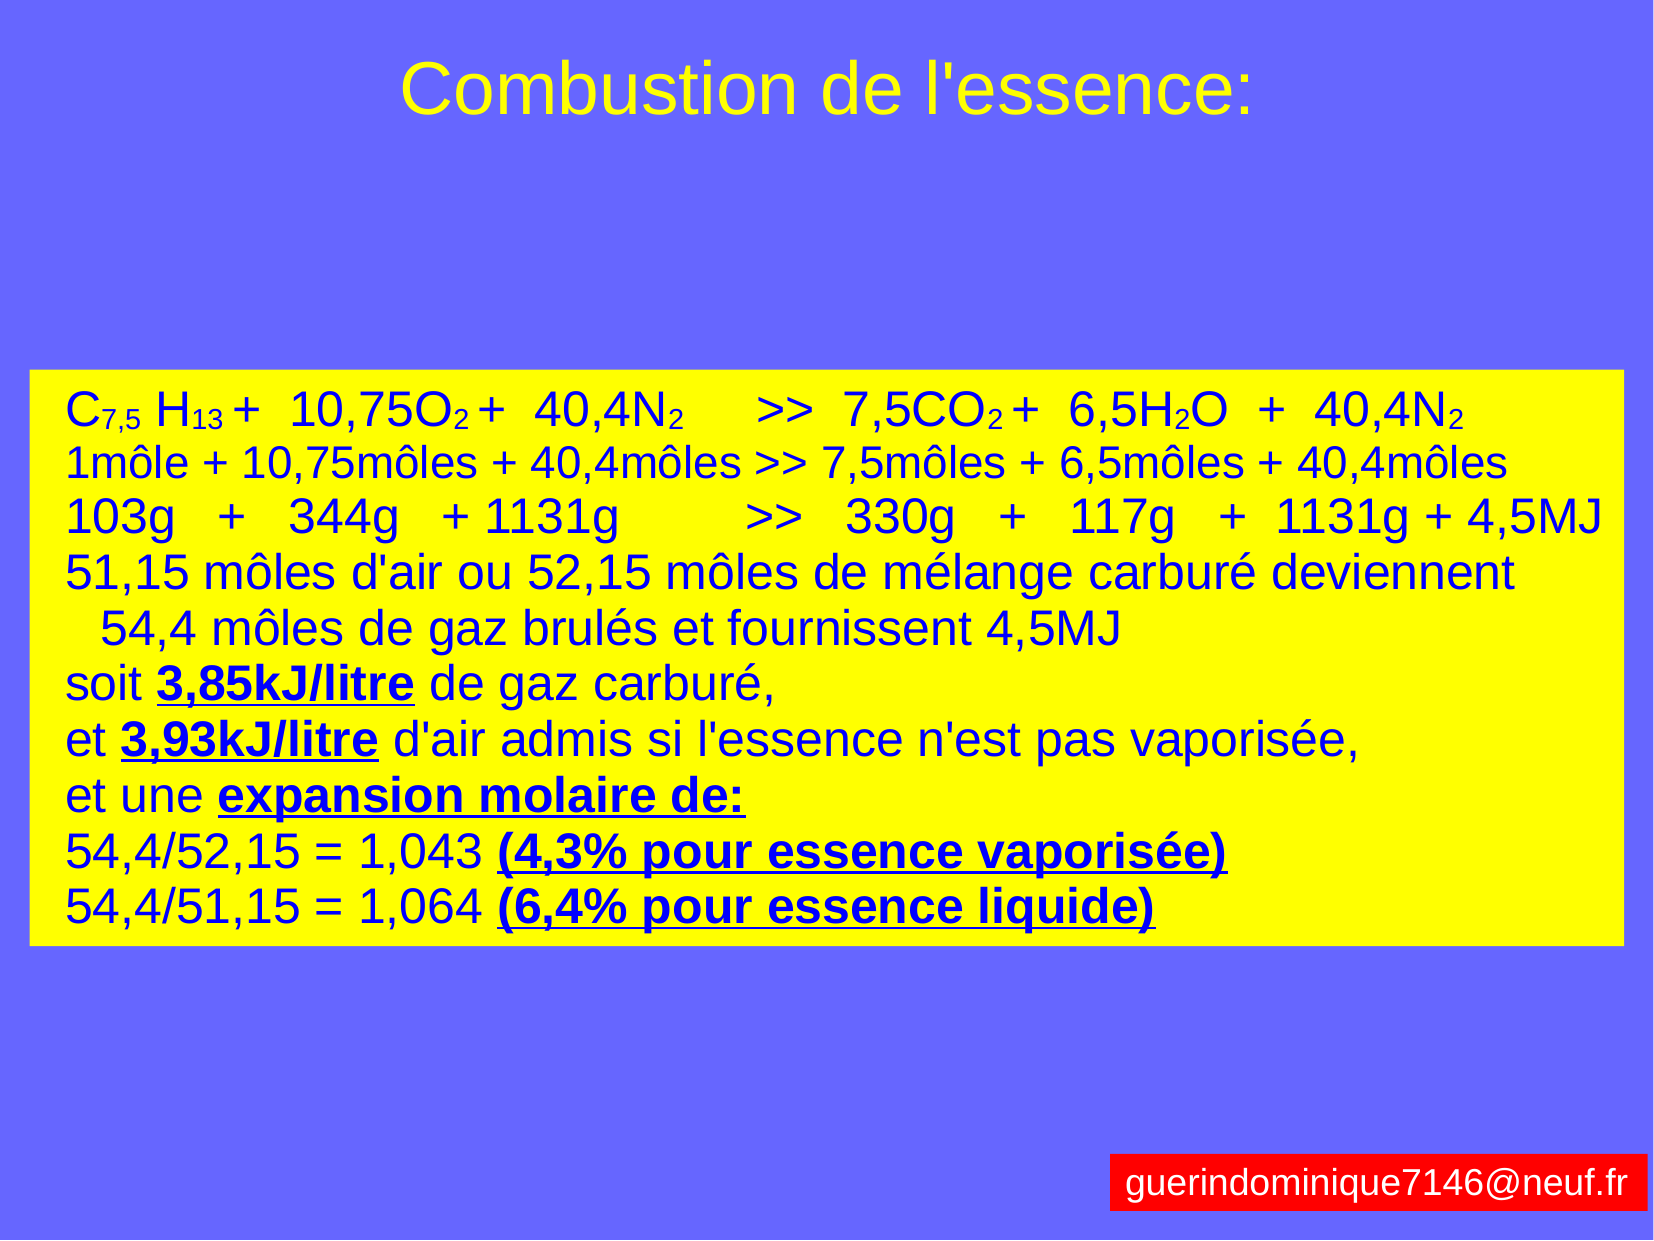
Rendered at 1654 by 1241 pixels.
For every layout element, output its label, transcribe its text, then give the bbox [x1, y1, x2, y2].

text_box C7,5 H13 + 10,75O2 + 40,4N2 >> 7,5CO2 + 6,5H2O + 40,4N2 1môle + 10,75môles + 40,4môles >> 7,5môles + 6,5môles + 40,4môles 103g + 344g + 1131g >> 330g + 117g + 1131g + 4,5MJ 51,15 môles d'air ou 52,15 môles de mélange carburé deviennent 54,4 môles de gaz brulés et fournissent 4,5MJ soit 3,85kJ/litre de gaz carburé, et 3,93kJ/litre d'air admis si l'essence n'est pas vaporisée, et une expansion molaire de: 54,4/52,15 = 1,043 (4,3% pour essence vaporisée) 54,4/51,15 = 1,064 (6,4% pour essence liquide) [29, 369, 1625, 947]
title Combustion de l'essence: [121, 29, 1534, 148]
text_box guerindominique7146@neuf.fr [1110, 1153, 1648, 1211]
